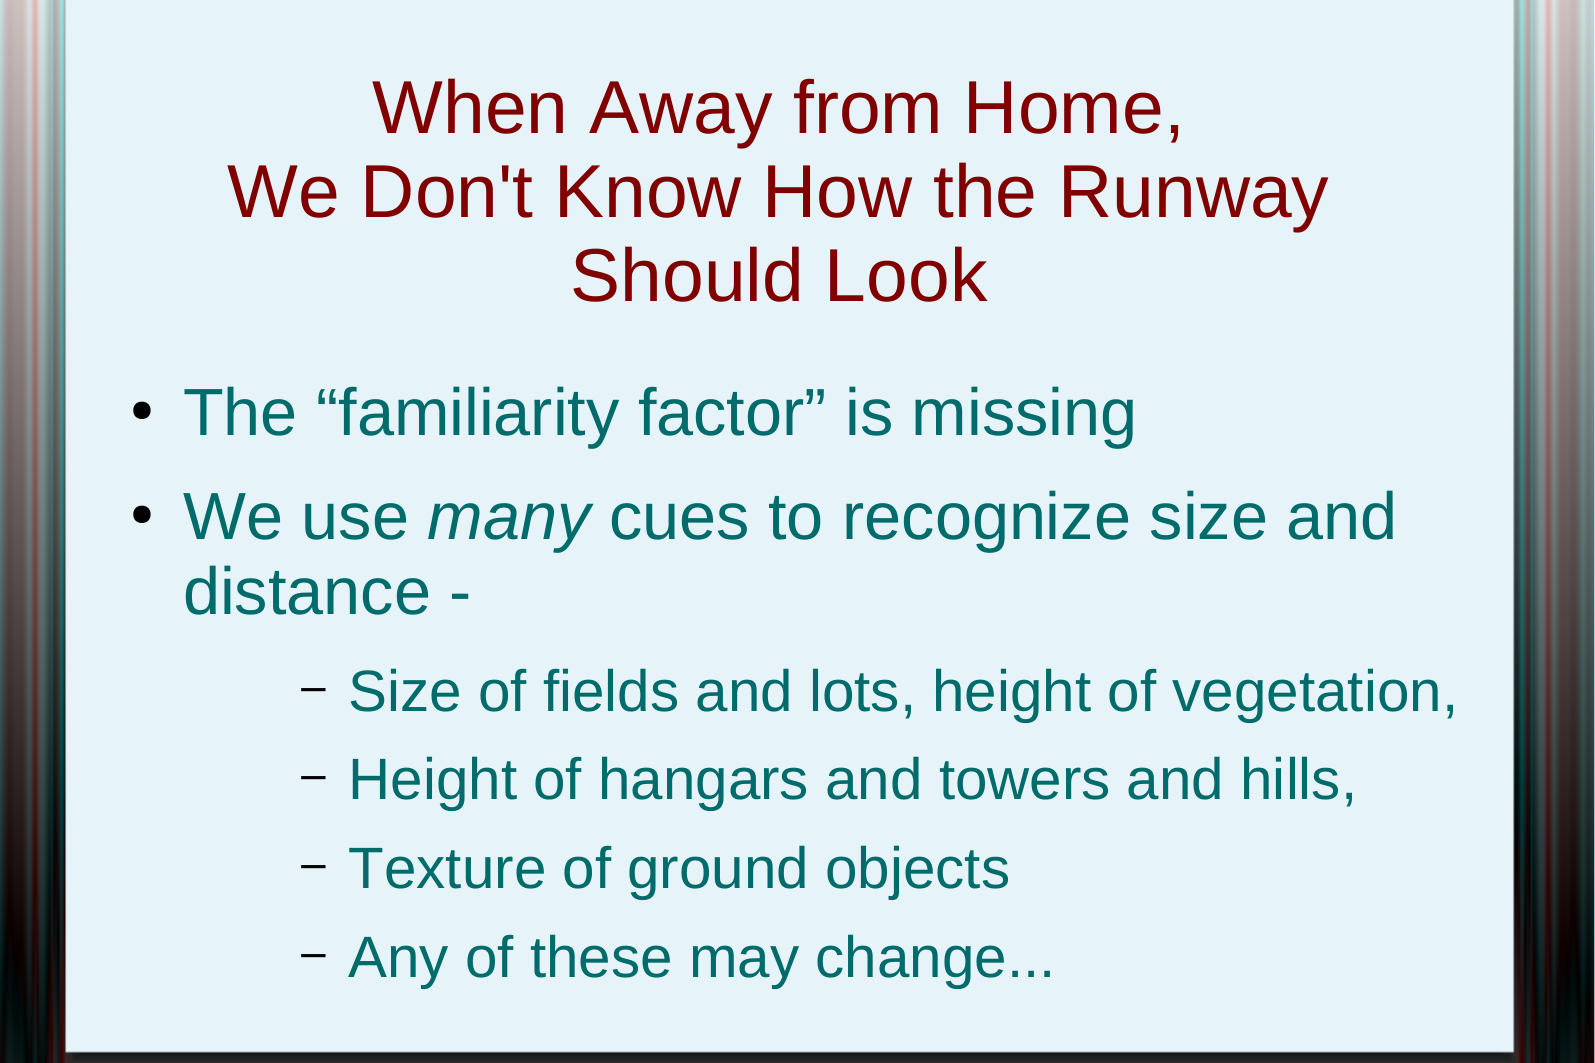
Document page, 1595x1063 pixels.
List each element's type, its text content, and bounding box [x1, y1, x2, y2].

picture [0, 0, 1595, 1063]
list The “familiarity factor” is missing We use many cues to recognize size and distance - Size of fields and lots, height of vegetation, Height of hangars and towers and hills, Texture of ground objects Any of these may change... [112, 375, 1463, 990]
title When Away from Home, We Don't Know How the Runway Should Look [95, 65, 1463, 318]
